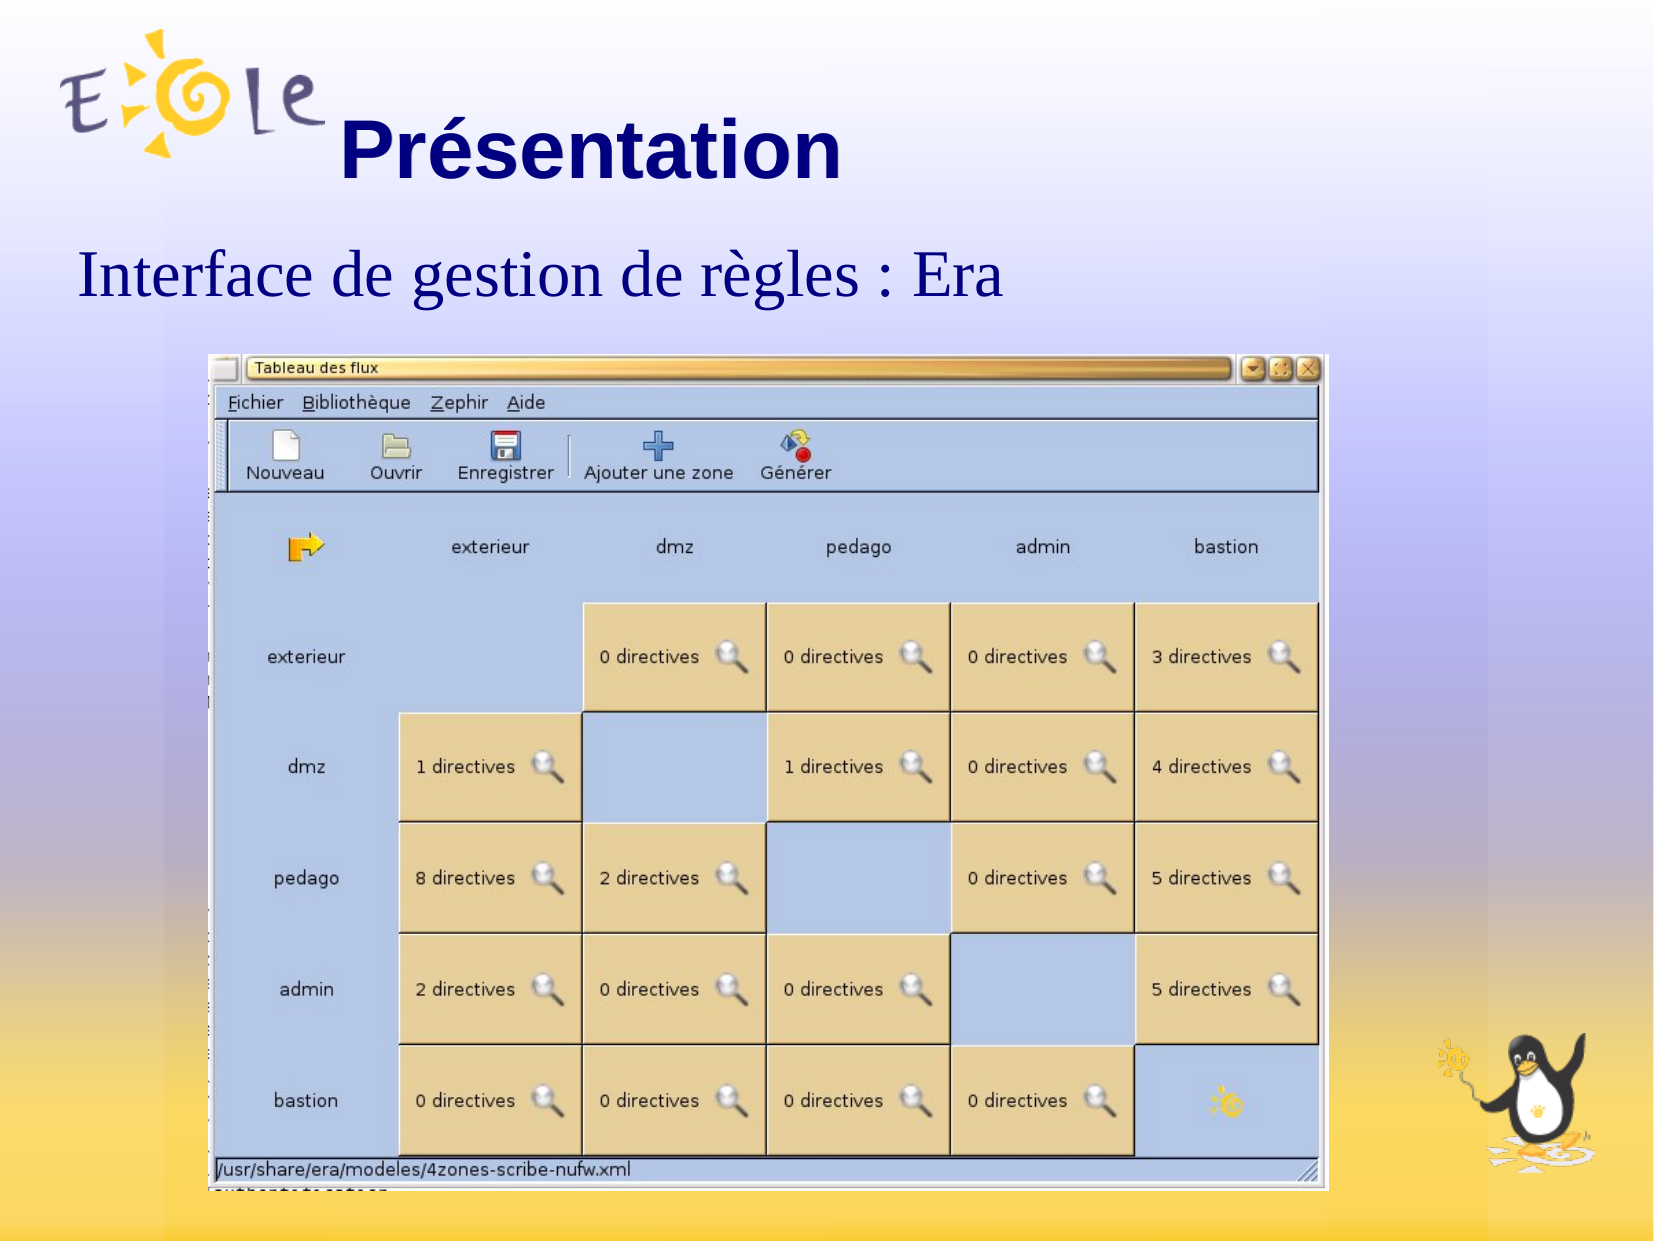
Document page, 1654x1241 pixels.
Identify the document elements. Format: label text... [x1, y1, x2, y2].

picture [0, 0, 1654, 1241]
text_box Présentation [324, 95, 859, 218]
list Interface de gestion de règles : Era [59, 236, 1548, 355]
